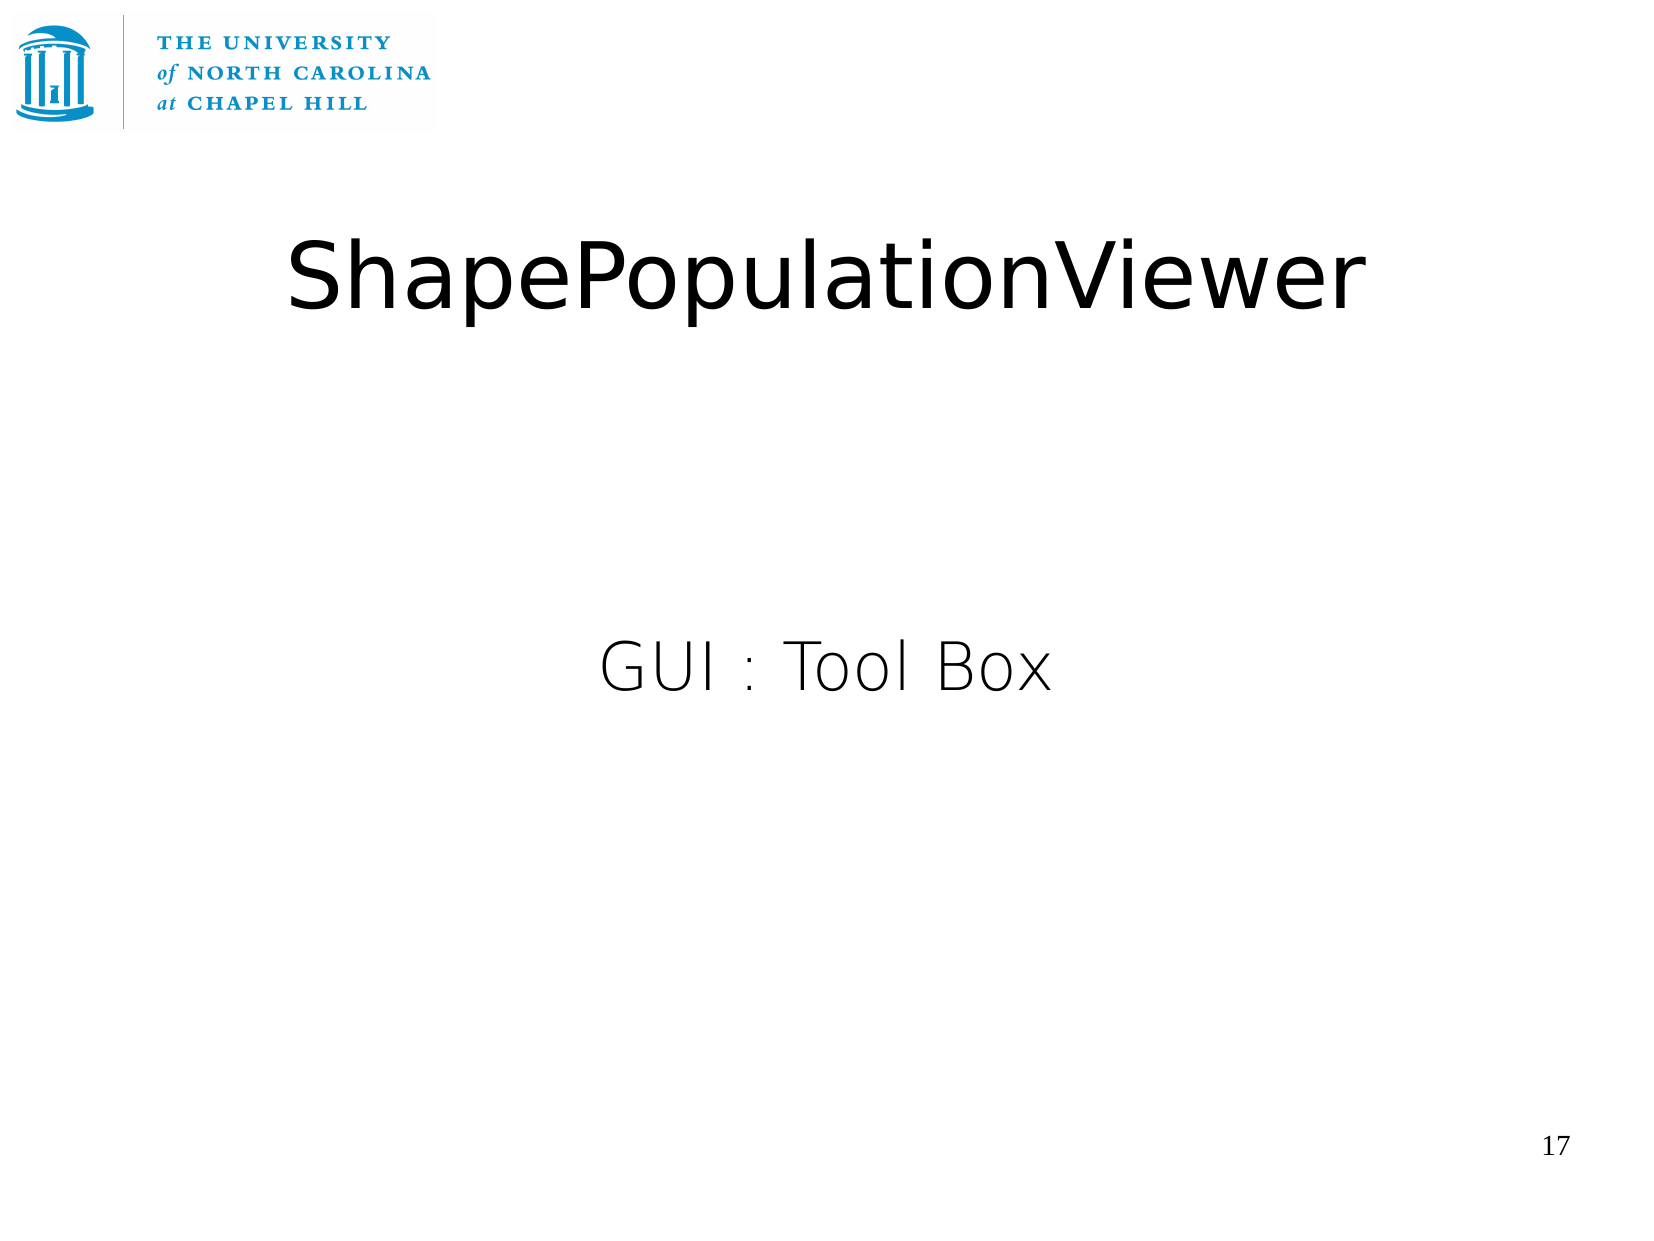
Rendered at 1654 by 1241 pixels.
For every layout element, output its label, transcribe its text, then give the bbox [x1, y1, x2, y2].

subtitle GUI : Tool Box [82, 435, 1571, 901]
title ShapePopulationViewer [82, 173, 1571, 381]
picture [11, 12, 436, 132]
